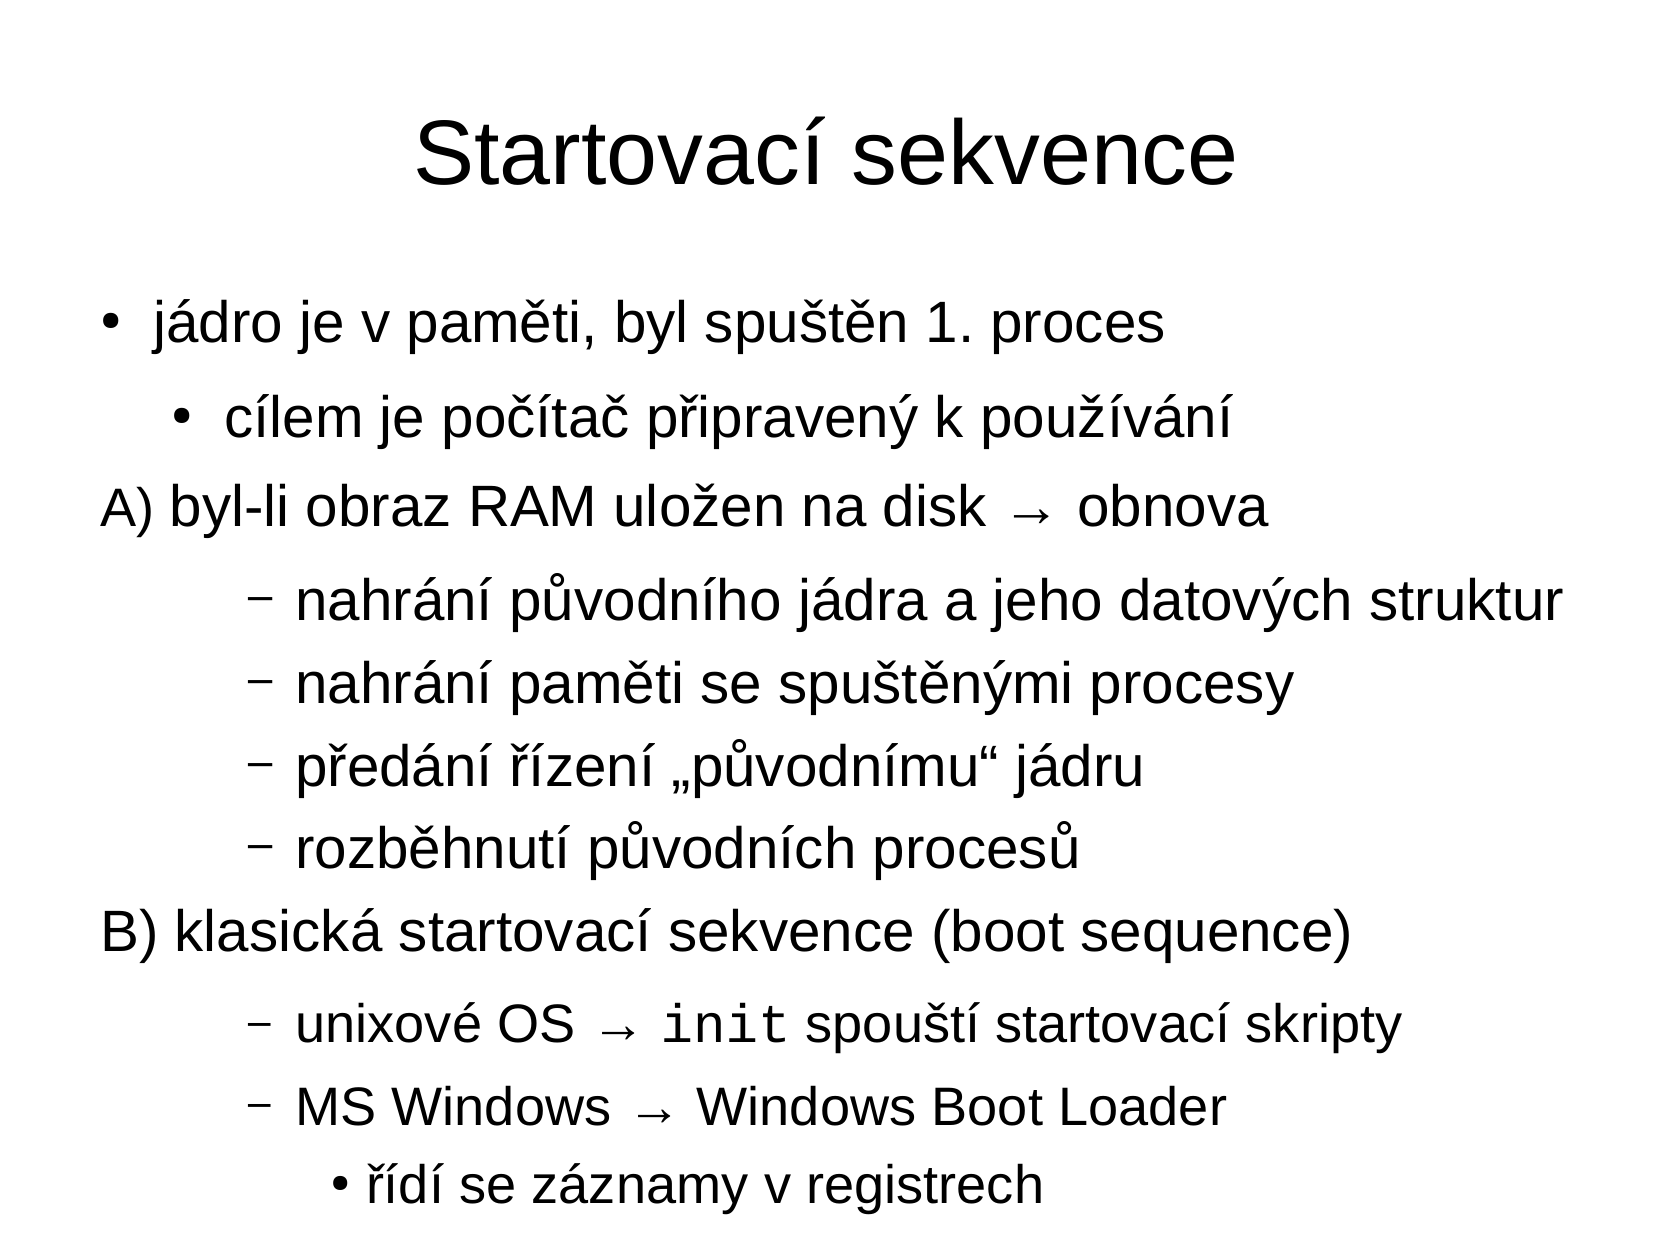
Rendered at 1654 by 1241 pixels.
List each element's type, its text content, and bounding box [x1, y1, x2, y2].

list jádro je v paměti, byl spuštěn 1. proces cílem je počítač připravený k používání byl-li obraz RAM uložen na disk → obnova nahrání původního jádra a jeho datových struktur nahrání paměti se spuštěnými procesy předání řízení „původnímu“ jádru rozběhnutí původních procesů klasická startovací sekvence (boot sequence) unixové OS → init spouští startovací skripty MS Windows → Windows Boot Loader řídí se záznamy v registrech [82, 290, 1571, 1216]
title Startovací sekvence [82, 49, 1571, 257]
